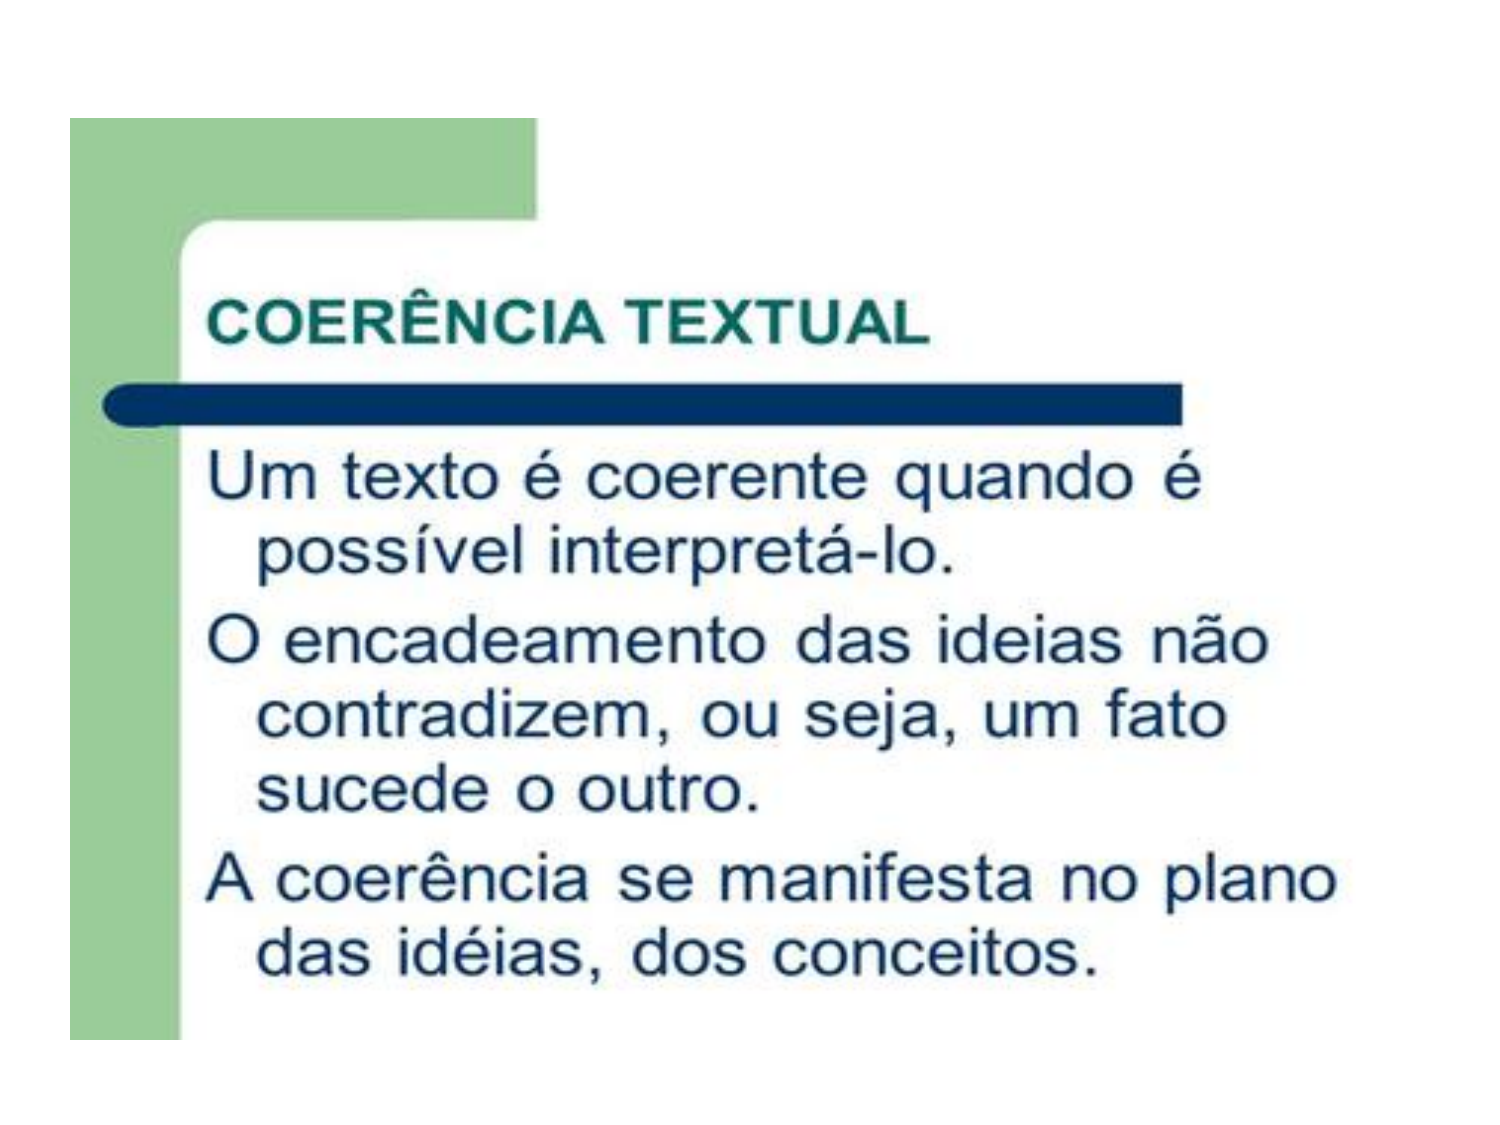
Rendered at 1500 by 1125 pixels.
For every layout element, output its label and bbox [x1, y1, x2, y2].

picture [70, 118, 1406, 1040]
